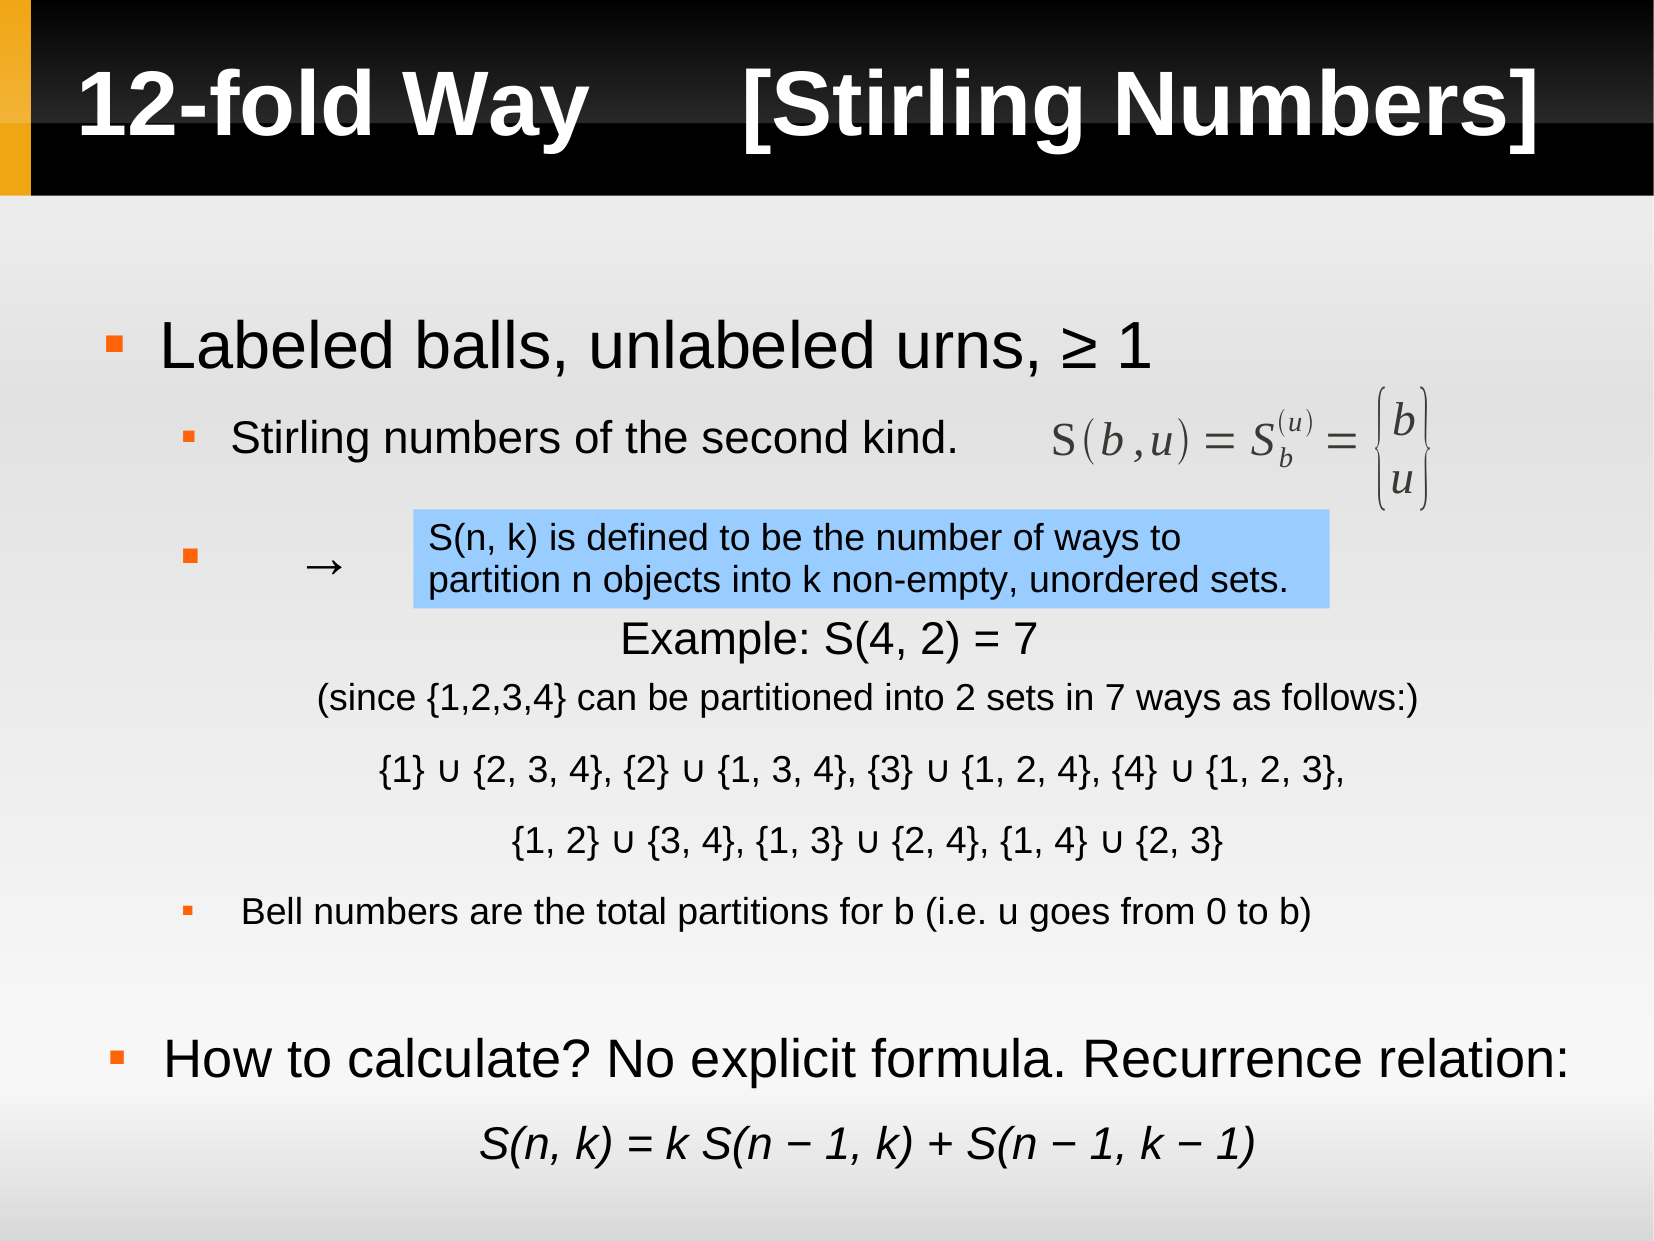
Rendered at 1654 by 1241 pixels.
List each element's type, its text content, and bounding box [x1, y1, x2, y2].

chart [1044, 383, 1444, 513]
title 12-fold Way [Stirling Numbers] [76, 7, 1565, 200]
picture [0, 0, 1654, 1241]
list Labeled balls, unlabeled urns, ≥ 1 Stirling numbers of the second kind. → Example: S(4, 2) = 7 (since {1,2,3,4} can be partitioned into 2 sets in 7 ways as follows:) {1} ∪ {2, 3, 4}, {2} ∪ {1, 3, 4}, {3} ∪ {1, 2, 4}, {4} ∪ {1, 2, 3}, {1, 2} ∪ {3, 4}, {1, 3} ∪ {2, 4}, {1, 4} ∪ {2, 3} Bell numbers are the total partitions for b (i.e. u goes from 0 to b) How to calculate? No explicit formula. Recurrence relation: S(n, k) = k S(n − 1, k) + S(n − 1, k − 1) [88, 307, 1577, 1241]
text_box S(n, k) is defined to be the number of ways to partition n objects into k non-empty, unordered sets. [413, 509, 1330, 609]
